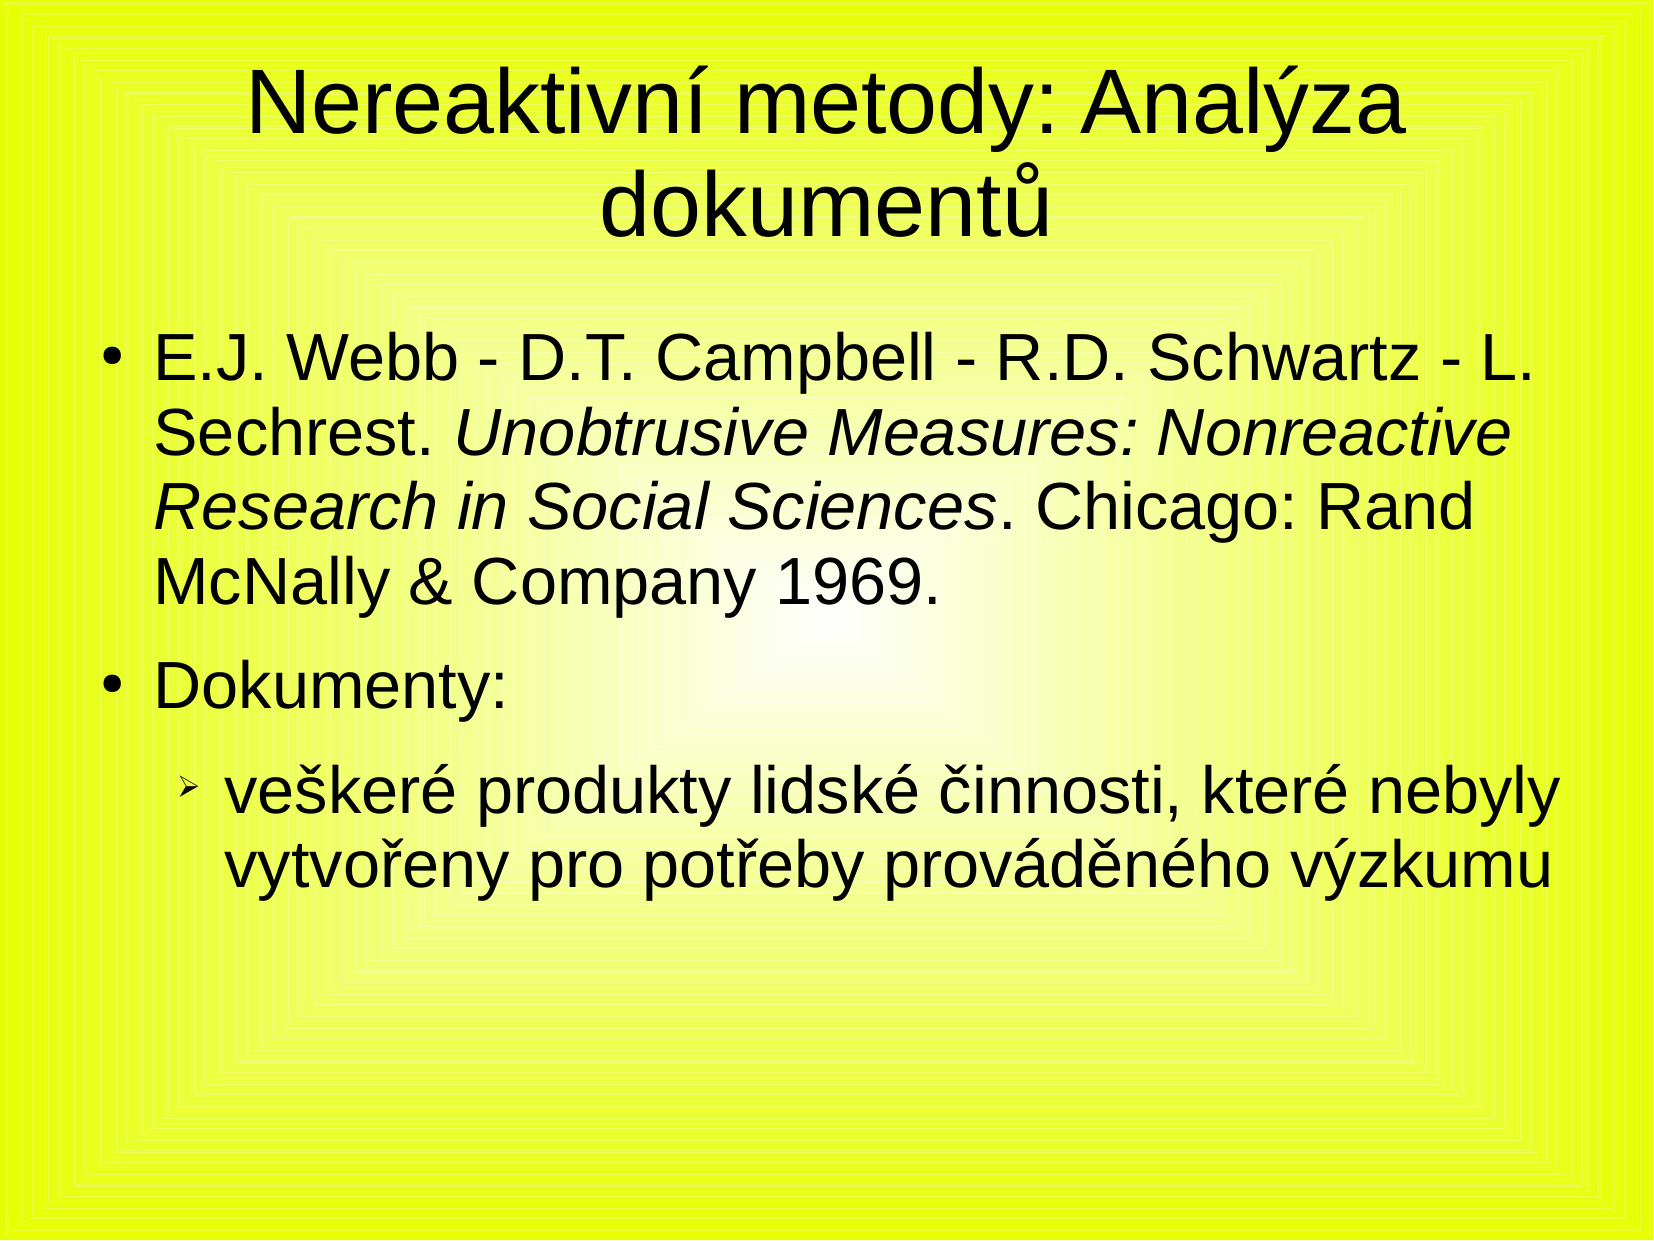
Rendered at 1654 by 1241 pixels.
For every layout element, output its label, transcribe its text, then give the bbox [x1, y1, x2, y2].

list E.J. Webb - D.T. Campbell - R.D. Schwartz - L. Sechrest. Unobtrusive Measures: Nonreactive Research in Social Sciences. Chicago: Rand McNally & Company 1969. Dokumenty: veškeré produkty lidské činnosti, které nebyly vytvořeny pro potřeby prováděného výzkumu [82, 319, 1571, 903]
title Nereaktivní metody: Analýza dokumentů [82, 49, 1571, 257]
